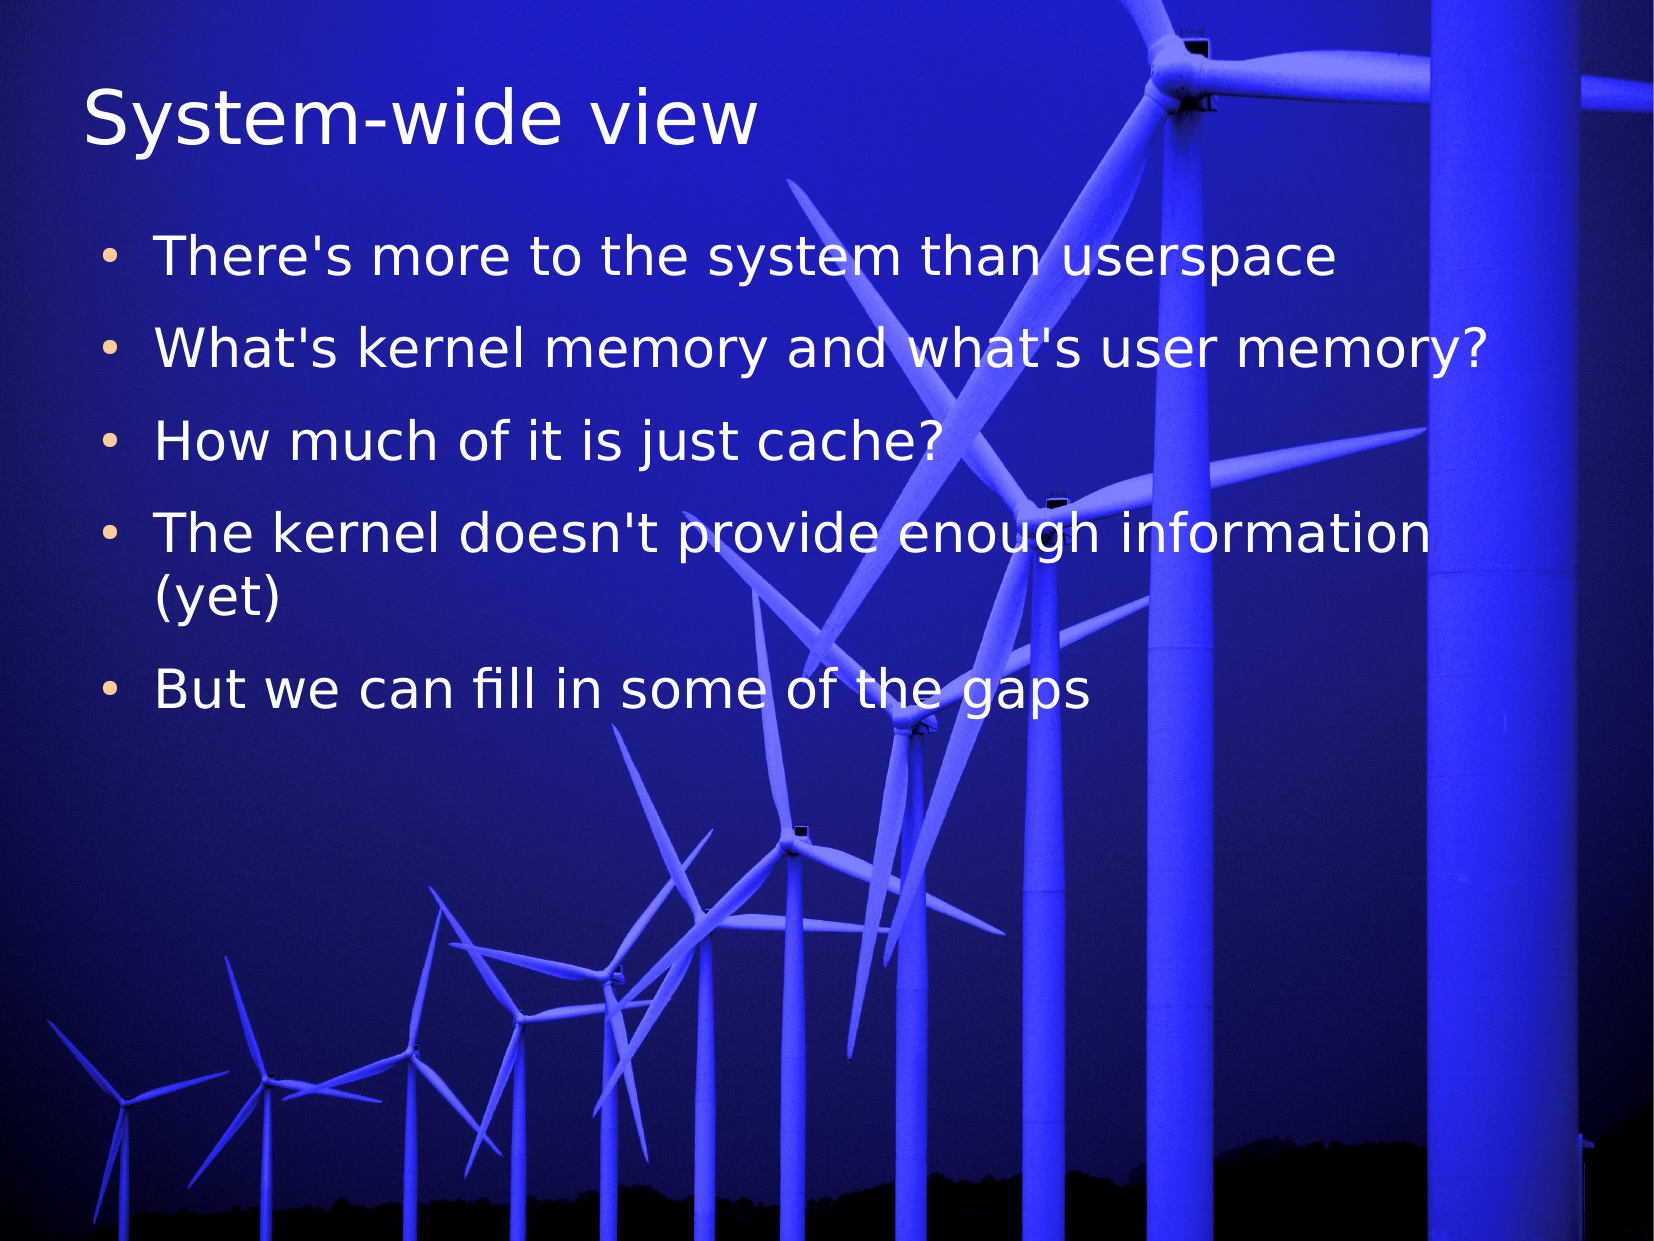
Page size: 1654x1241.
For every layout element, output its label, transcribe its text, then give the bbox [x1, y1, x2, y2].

list There's more to the system than userspace What's kernel memory and what's user memory? How much of it is just cache? The kernel doesn't provide enough information (yet) But we can fill in some of the gaps [82, 225, 1571, 1094]
picture [0, 0, 1654, 1241]
title System-wide view [82, 49, 1571, 188]
